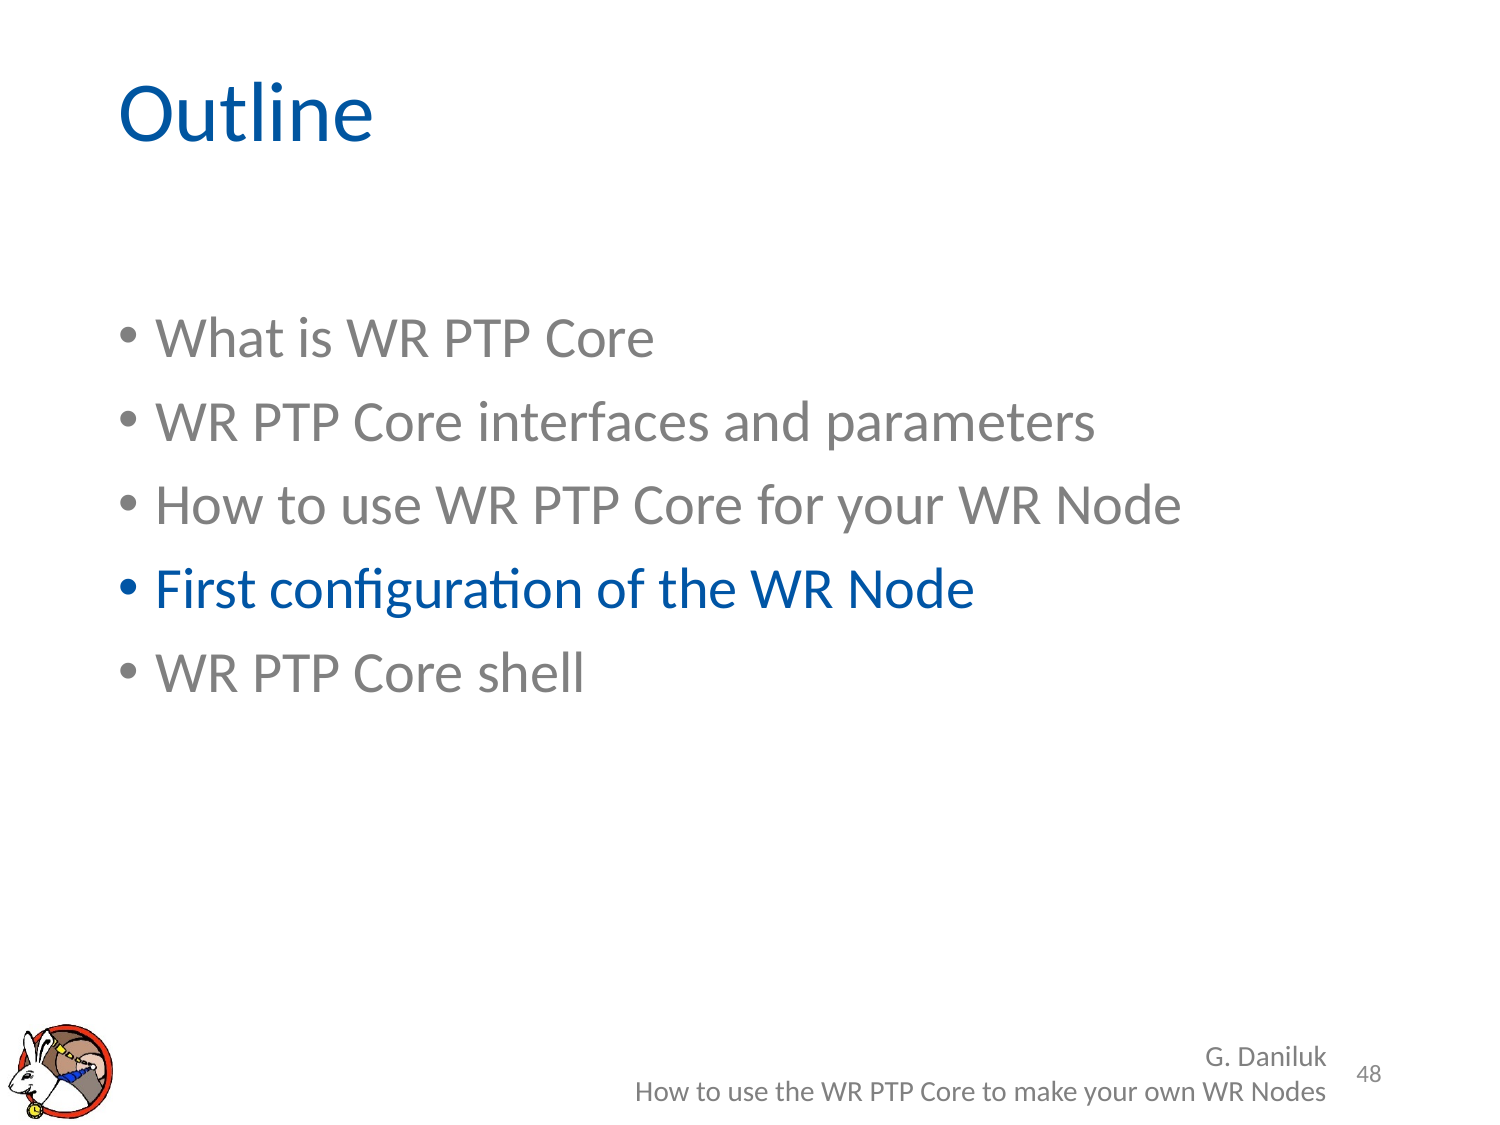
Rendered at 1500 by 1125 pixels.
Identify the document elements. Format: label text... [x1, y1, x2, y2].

title Outline [103, 59, 1397, 169]
list What is WR PTP Core WR PTP Core interfaces and parameters How to use WR PTP Core for your WR Node First configuration of the WR Node WR PTP Core shell [103, 299, 1397, 1014]
picture [7, 1024, 113, 1121]
text_box G. Daniluk How to use the WR PTP Core to make your own WR Nodes [112, 1029, 1342, 1115]
slide_number <number> [1342, 1042, 1397, 1103]
